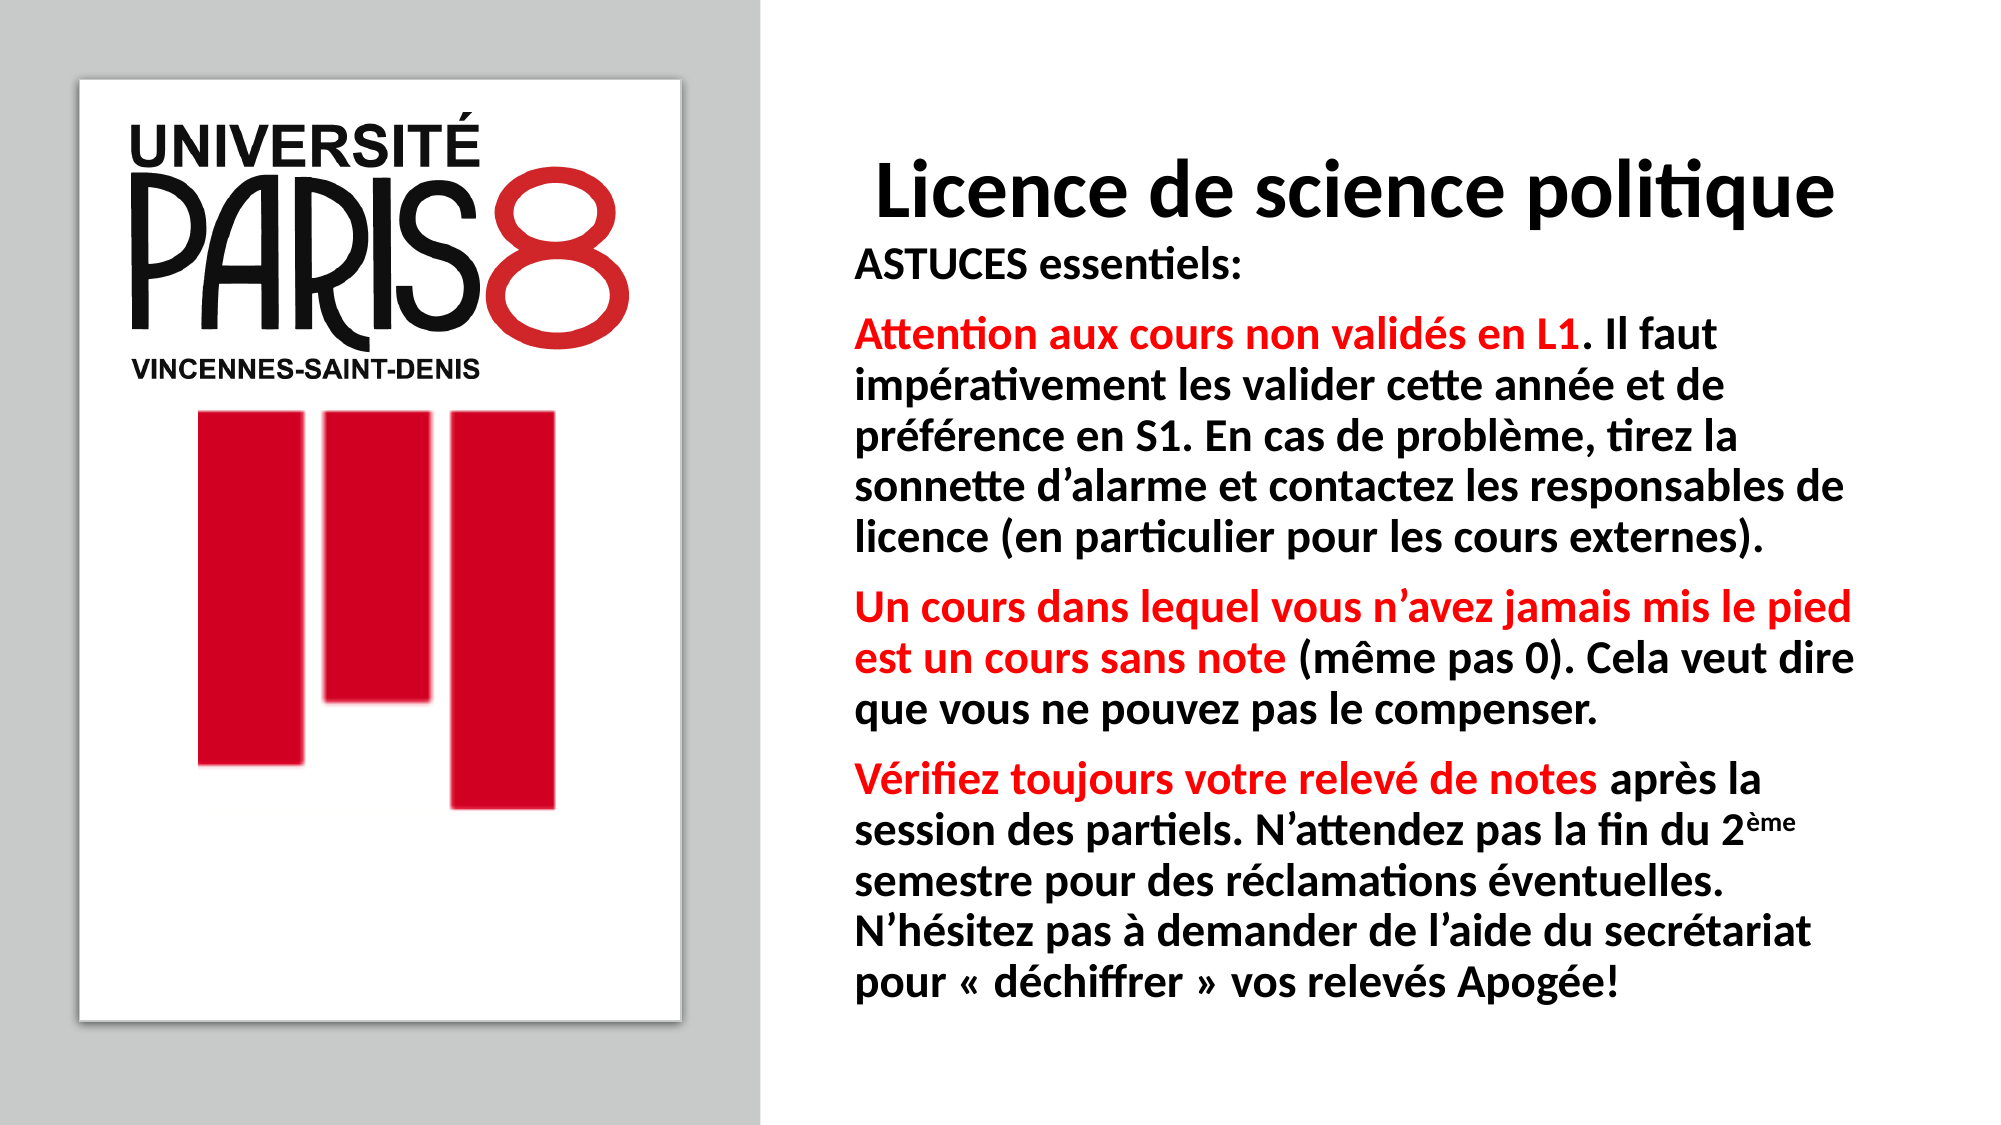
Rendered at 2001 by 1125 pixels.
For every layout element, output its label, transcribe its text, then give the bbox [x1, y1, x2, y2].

list ASTUCES essentiels: Attention aux cours non validés en L1. Il faut impérativement les valider cette année et de préférence en S1. En cas de problème, tirez la sonnette d’alarme et contactez les responsables de licence (en particulier pour les cours externes). Un cours dans lequel vous n’avez jamais mis le pied est un cours sans note (même pas 0). Cela veut dire que vous ne pouvez pas le compenser. Vérifiez toujours votre relevé de notes après la session des partiels. N’attendez pas la fin du 2ème semestre pour des réclamations éventuelles. N’hésitez pas à demander de l’aide du secrétariat pour « déchiffrer » vos relevés Apogée! [839, 231, 1893, 1021]
title Licence de science politique [839, 103, 1893, 231]
text_box [0, 0, 761, 1125]
picture [198, 409, 563, 816]
picture [131, 112, 629, 379]
